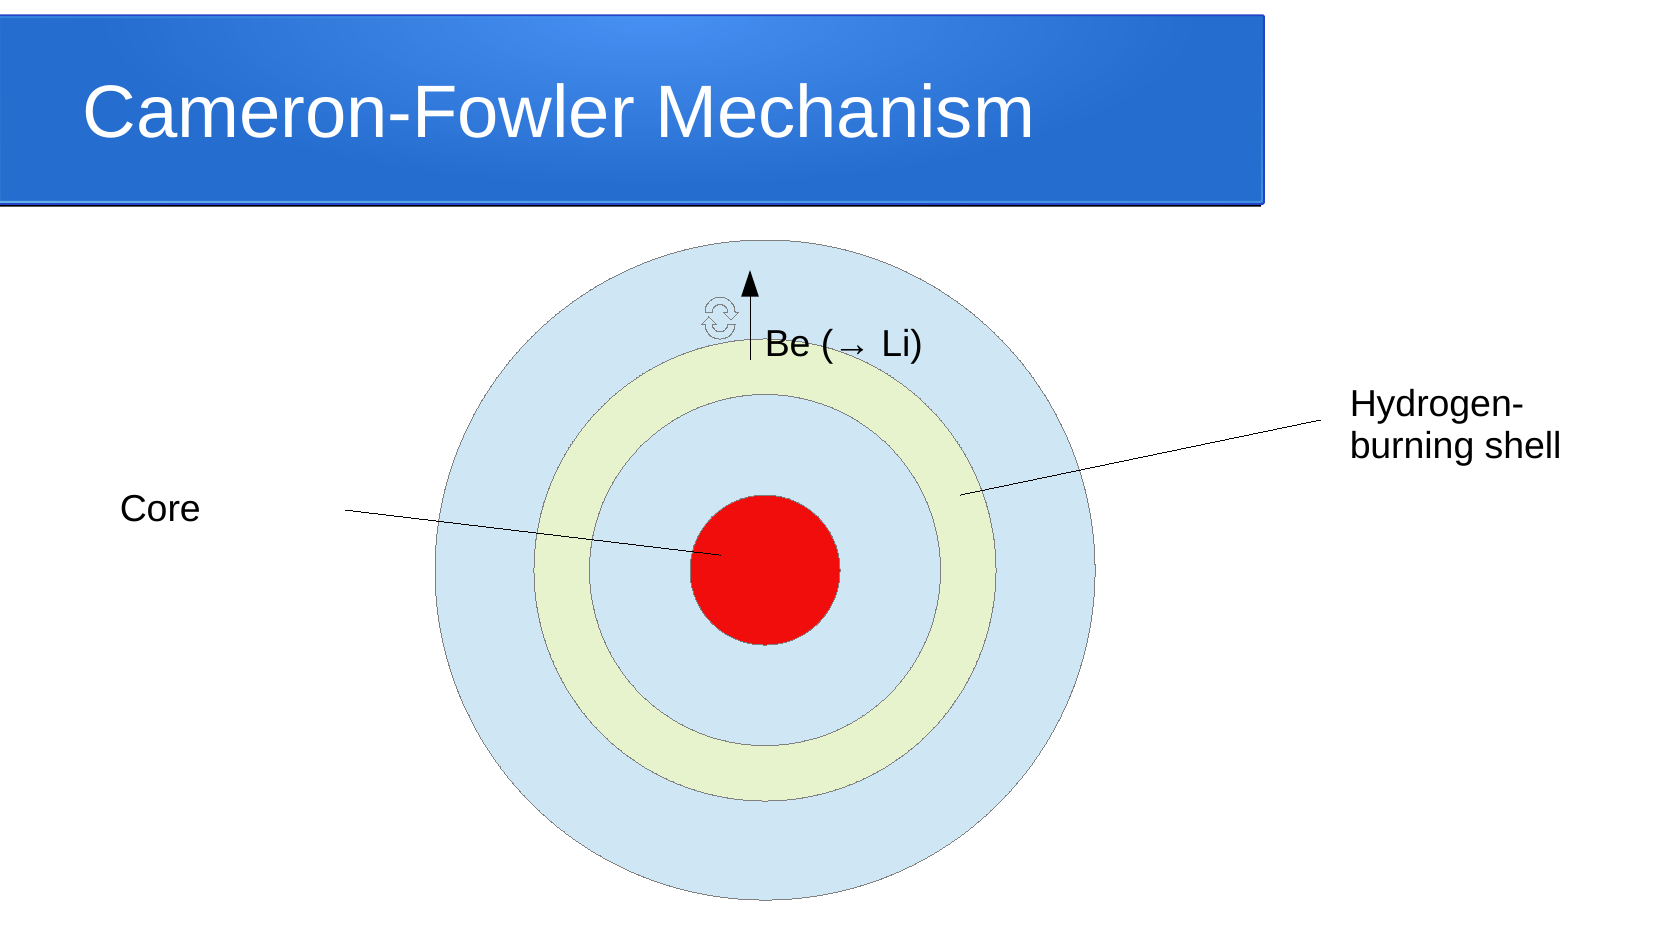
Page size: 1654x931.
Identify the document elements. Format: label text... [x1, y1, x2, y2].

text_box [435, 240, 1096, 901]
text_box Core [105, 480, 391, 537]
text_box Hydrogen-burning shell [1335, 375, 1591, 474]
text_box Be (→ Li) [750, 315, 946, 456]
title Cameron-Fowler Mechanism [82, 35, 1235, 189]
